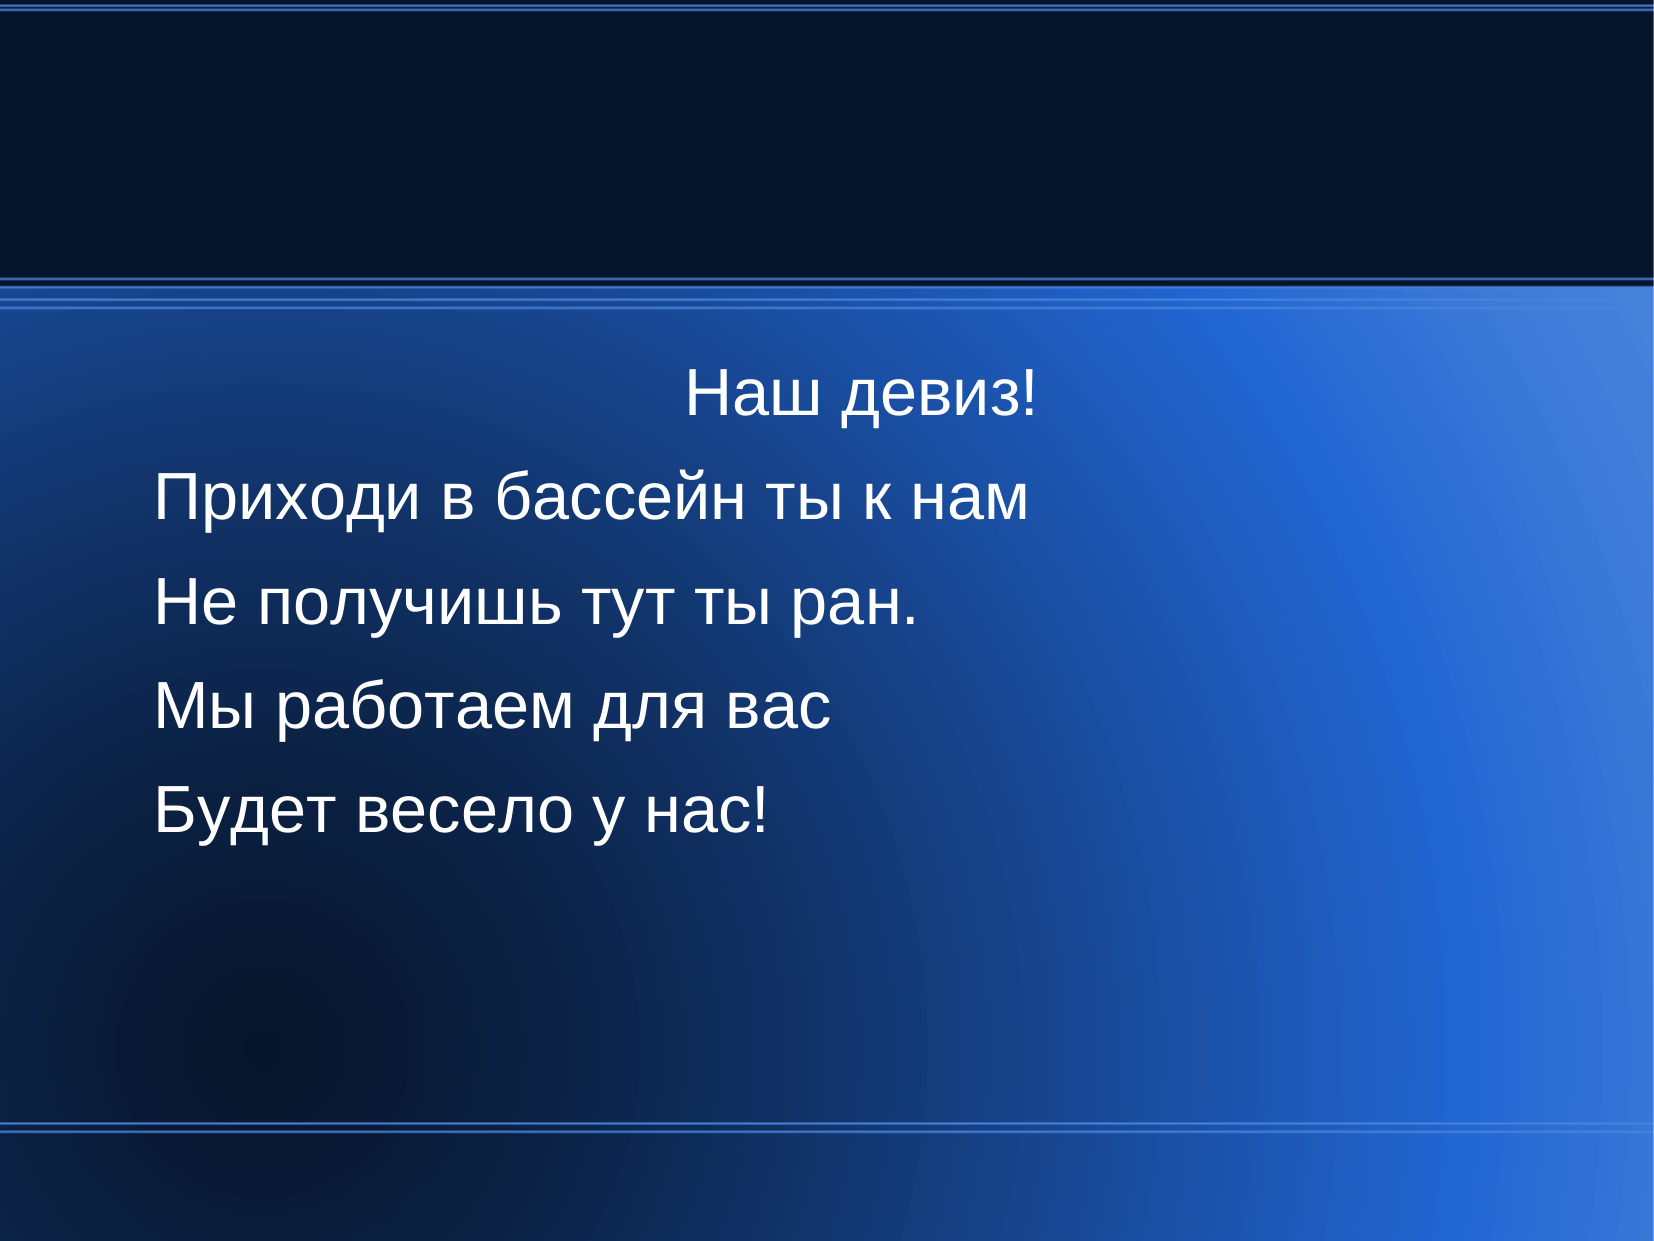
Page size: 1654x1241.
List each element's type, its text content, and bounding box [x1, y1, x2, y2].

list Наш девиз! Приходи в бассейн ты к нам Не получишь тут ты ран. Мы работаем для вас Будет весело у нас! [82, 355, 1571, 1174]
picture [0, 0, 1654, 1241]
